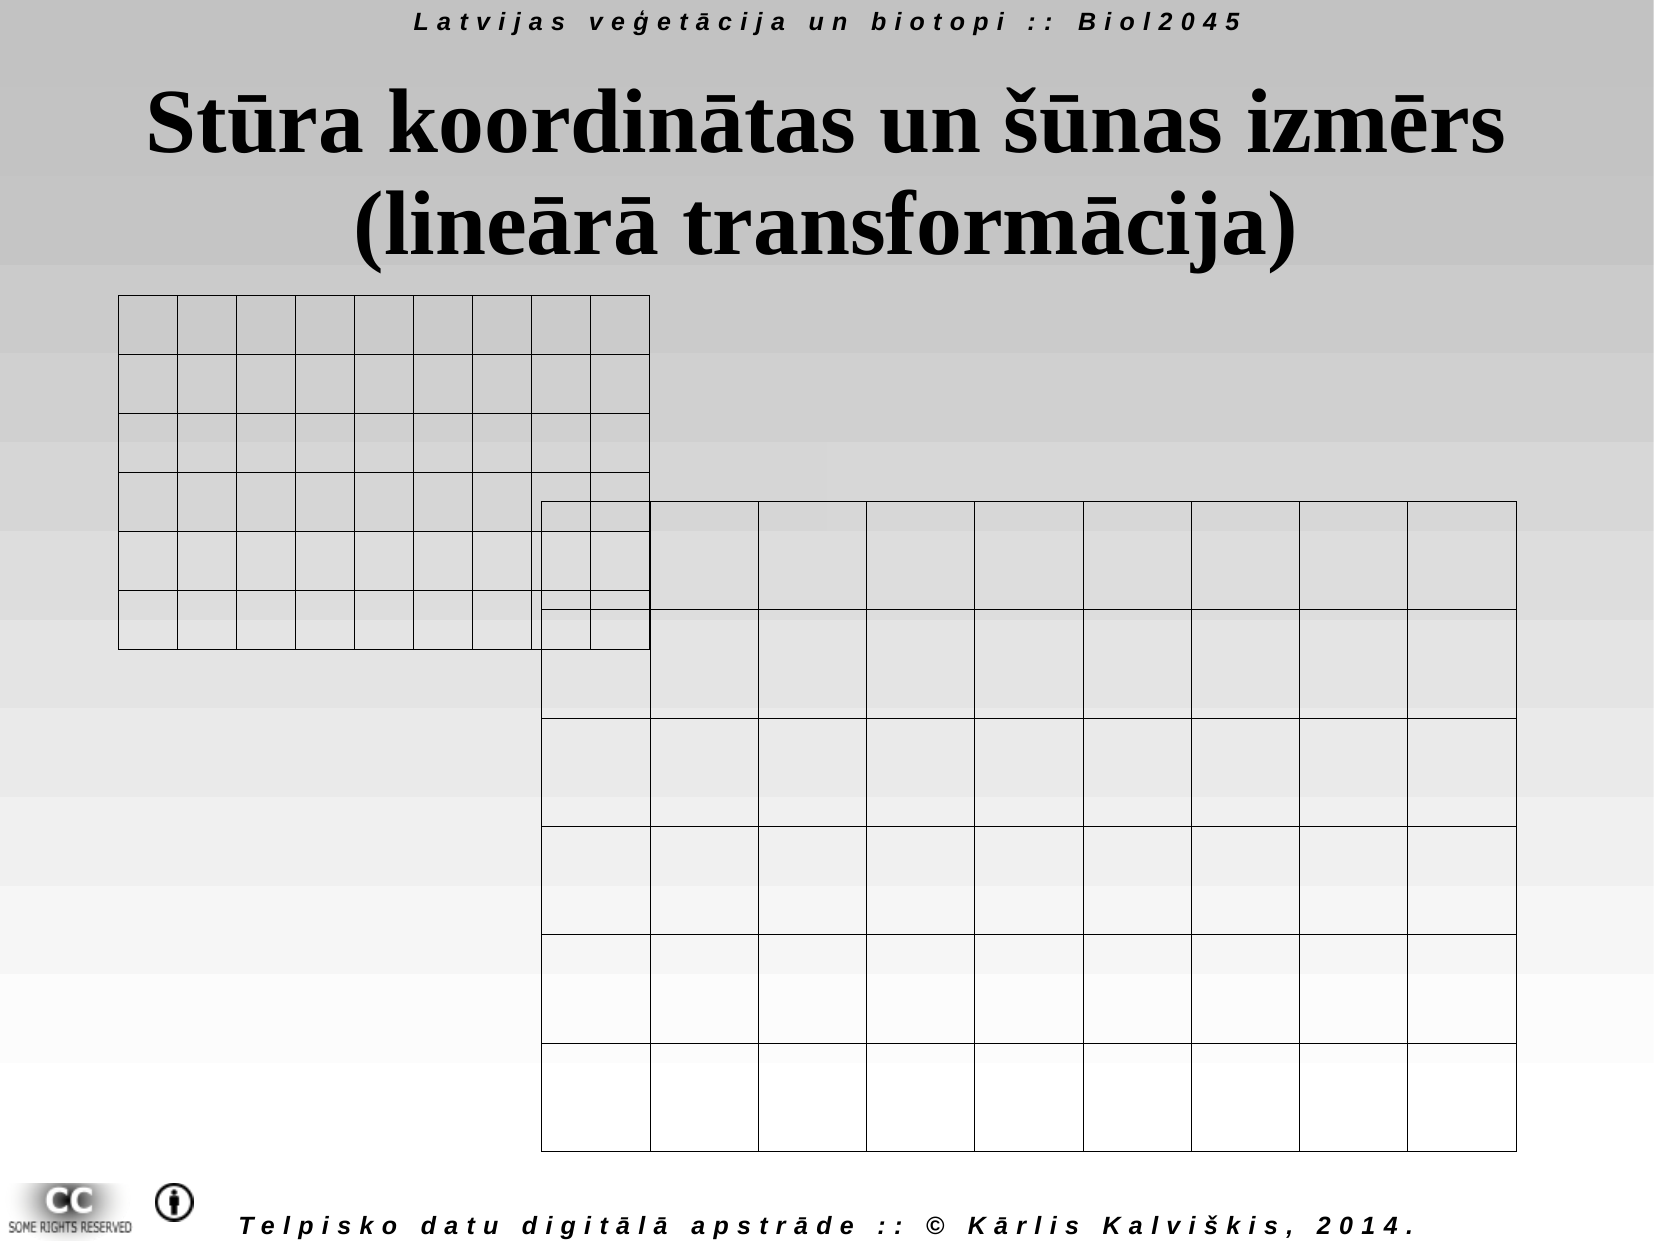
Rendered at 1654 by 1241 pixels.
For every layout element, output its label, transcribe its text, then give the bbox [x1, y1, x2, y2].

picture [0, 0, 1654, 1241]
title Stūra koordinātas un šūnas izmērs (lineārā transformācija) [29, 56, 1625, 289]
